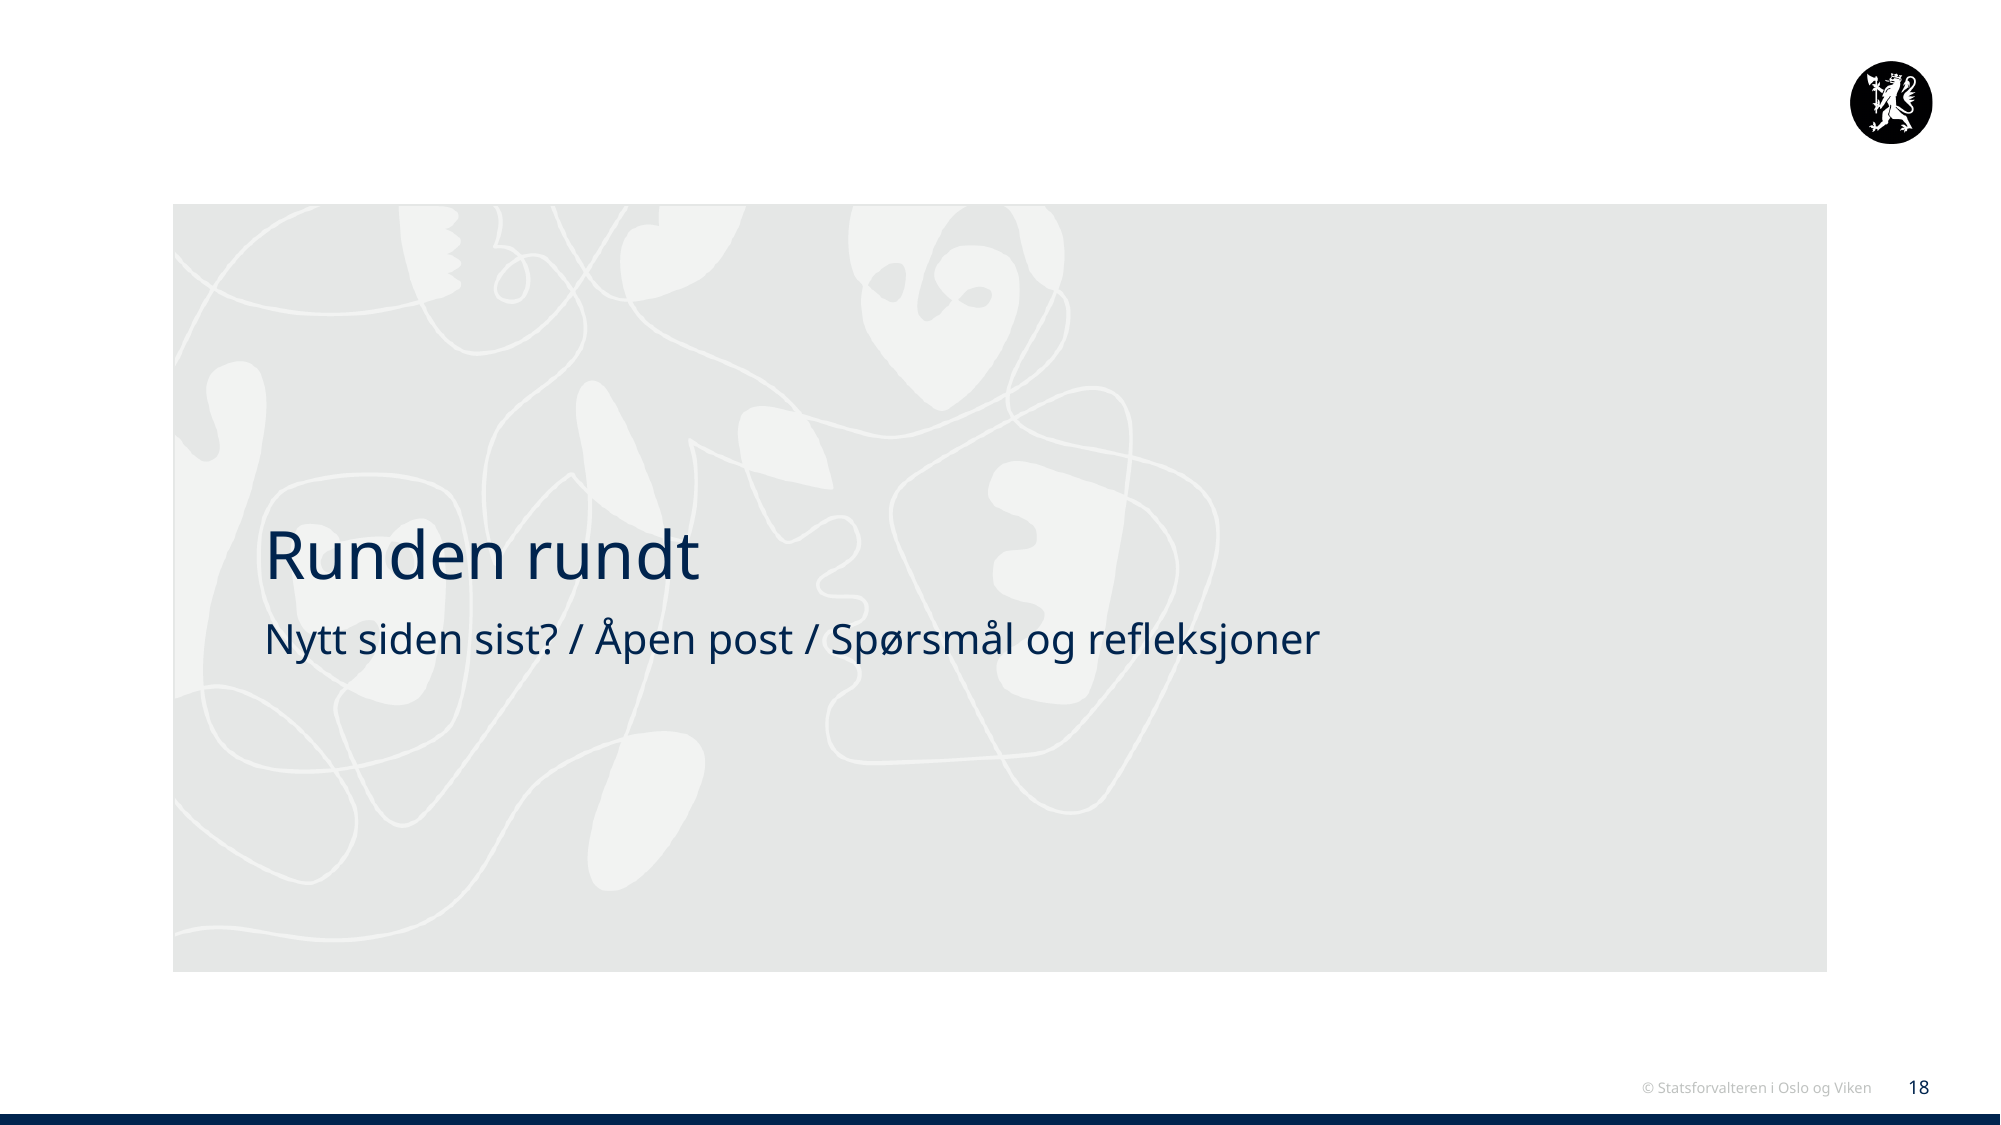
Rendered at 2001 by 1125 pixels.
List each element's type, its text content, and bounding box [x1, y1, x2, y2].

title Runden rundt Nytt siden sist? / Åpen post / Spørsmål og refleksjoner [249, 305, 1706, 871]
